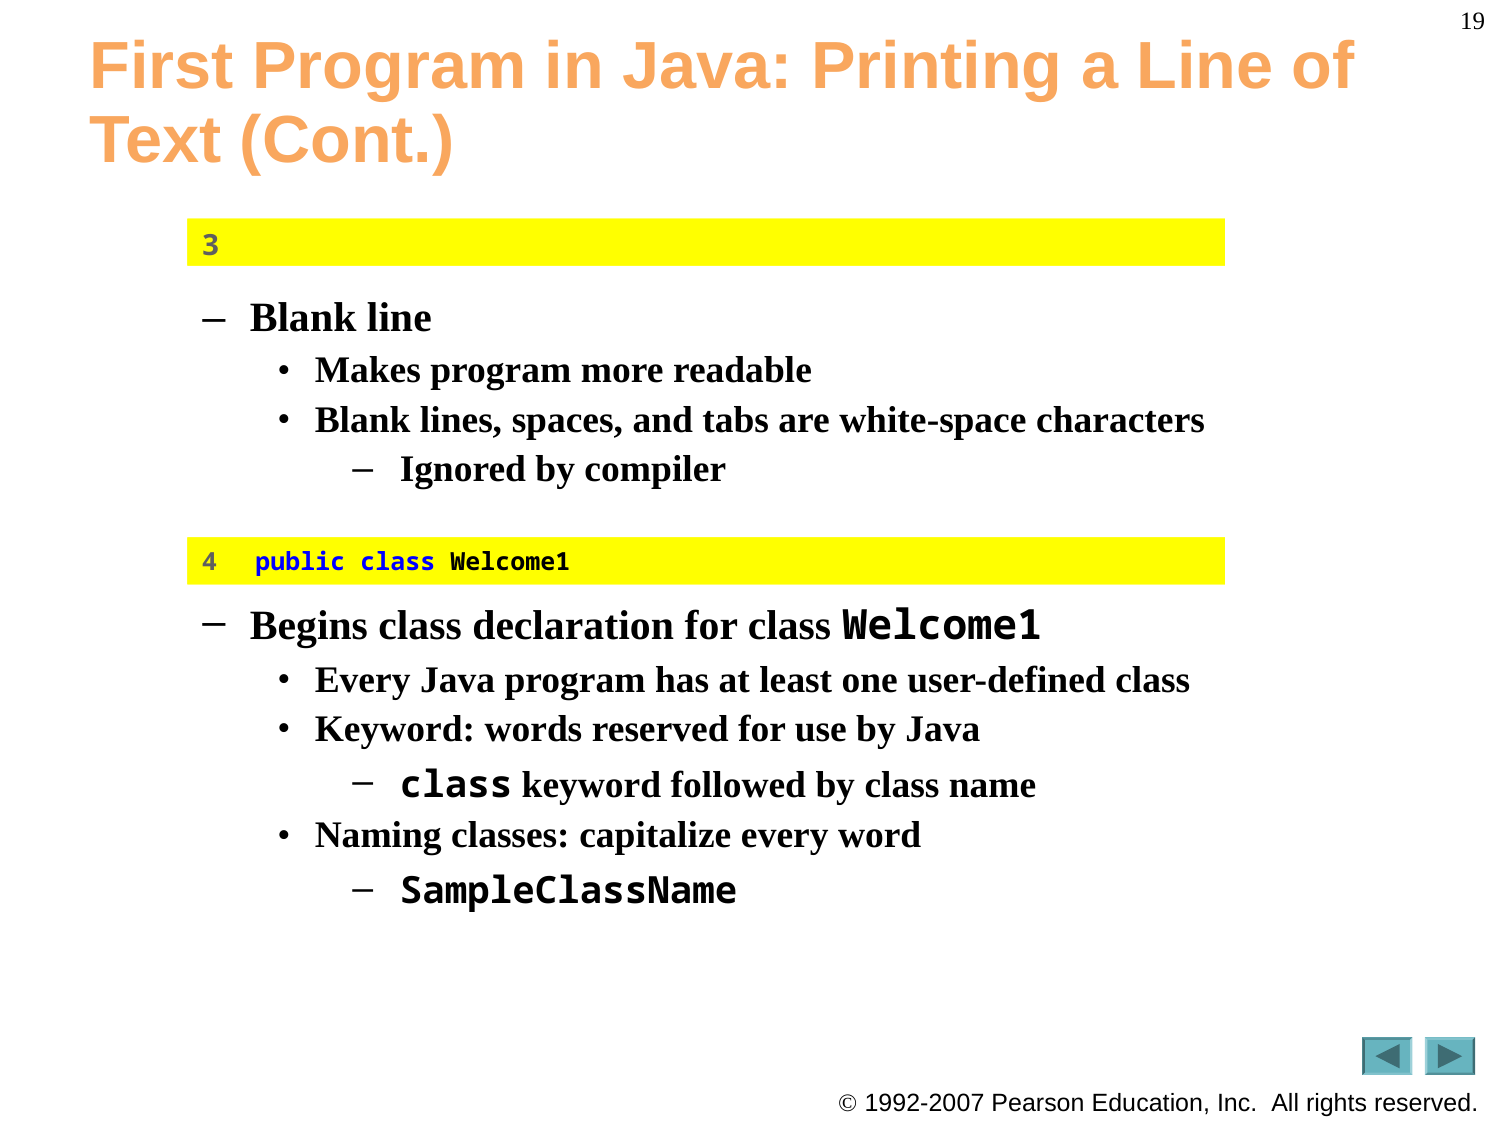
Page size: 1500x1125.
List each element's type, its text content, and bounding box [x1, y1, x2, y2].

title First Program in Java: Printing a Line of Text (Cont.) [75, 12, 1426, 201]
text_box 3 [187, 218, 1225, 266]
list Blank line Makes program more readable Blank lines, spaces, and tabs are white-space characters Ignored by compiler Begins class declaration for class Welcome1 Every Java program has at least one user-defined class Keyword: words reserved for use by Java class keyword followed by class name Naming classes: capitalize every word SampleClassName [112, 220, 1425, 963]
text_box 4 public class Welcome1 [187, 537, 1225, 585]
